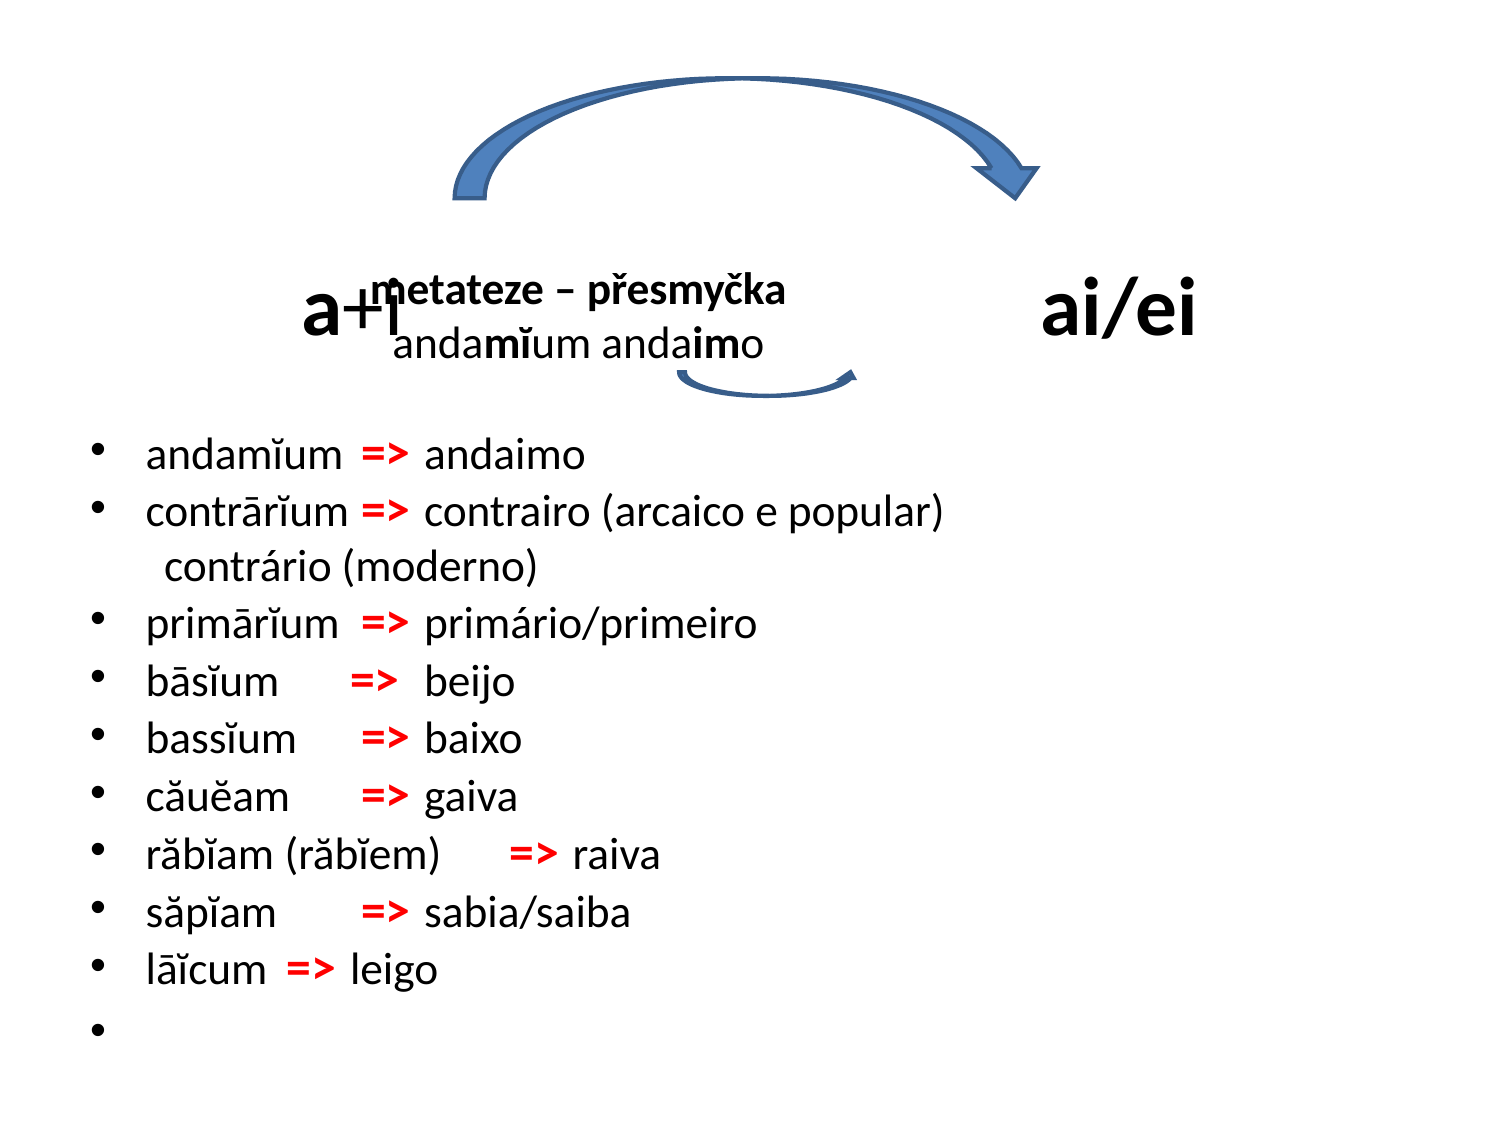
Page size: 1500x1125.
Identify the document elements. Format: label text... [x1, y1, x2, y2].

text_box [454, 78, 1037, 199]
text_box [679, 372, 854, 396]
list metateze – přesmyčka andamĭum andaimo andamĭum => andaimo contrārĭum => contrairo (arcaico e popular) contrário (moderno) primārĭum => primário/primeiro bāsĭum => beijo bassĭum => baixo căuĕam => gaiva răbĭam (răbĭem) => raiva săpĭam => sabia/saiba lāĭcum => leigo [75, 262, 1426, 1005]
title a+i ai/ei [75, 45, 1426, 233]
